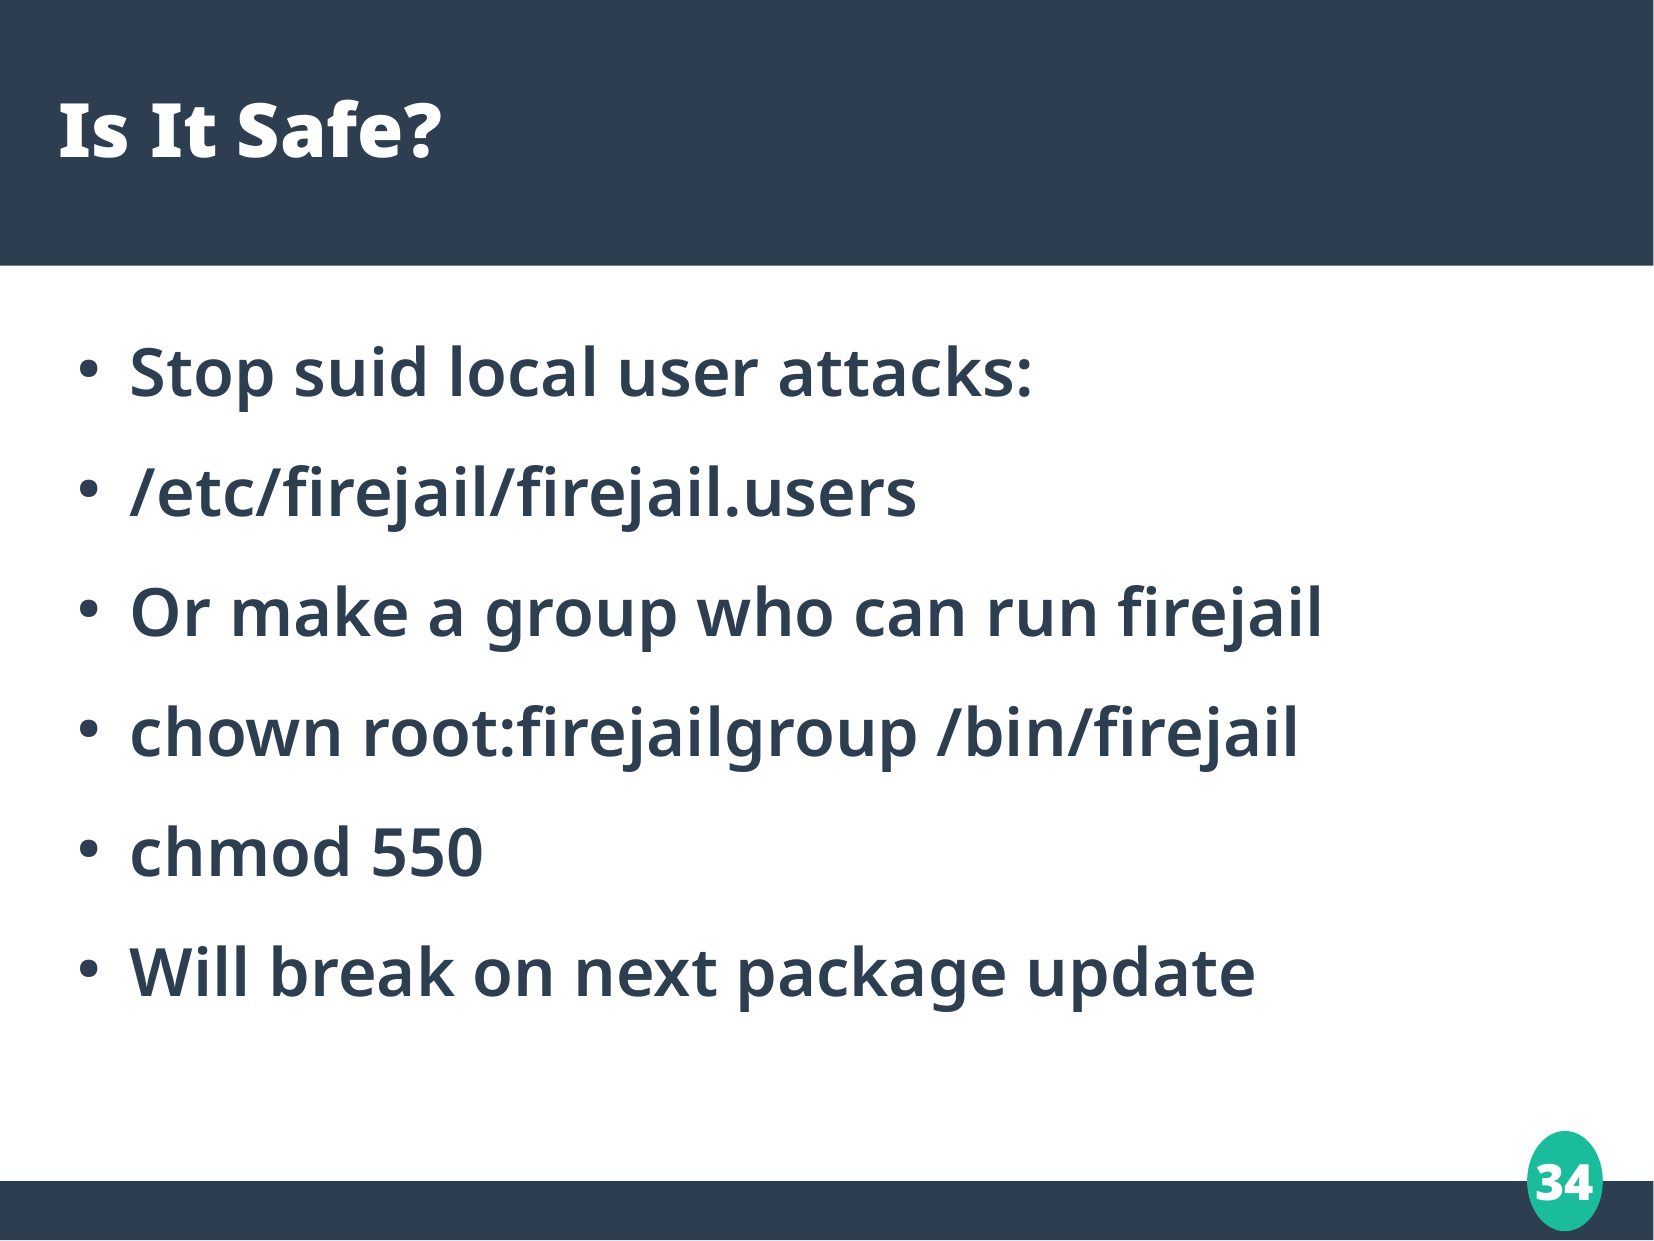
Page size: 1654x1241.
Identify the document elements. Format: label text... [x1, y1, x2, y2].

list Stop suid local user attacks: /etc/firejail/firejail.users Or make a group who can run firejail chown root:firejailgroup /bin/firejail chmod 550 Will break on next package update [59, 324, 1595, 1152]
title Is It Safe? [59, 49, 1595, 207]
